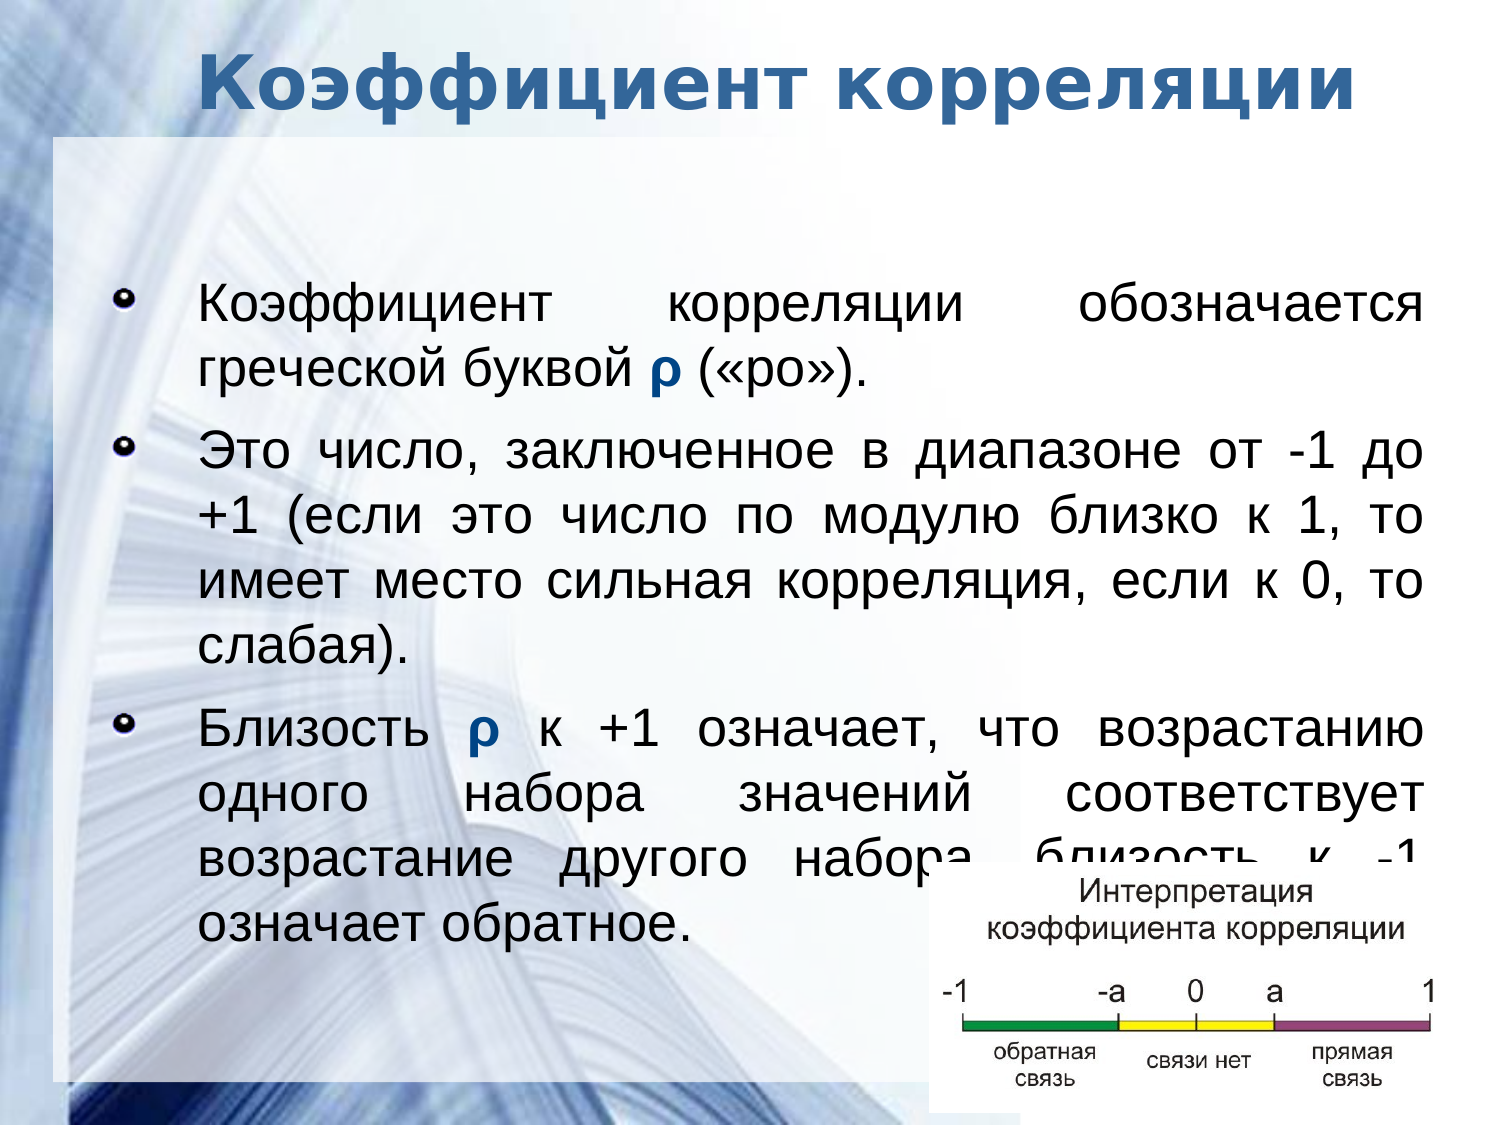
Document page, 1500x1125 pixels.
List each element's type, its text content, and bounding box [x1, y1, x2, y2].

text_box Коэффициент корреляции [180, 26, 1374, 132]
picture [0, 0, 1500, 1125]
text_box Коэффициент корреляции обозначается греческой буквой ρ («ро»). Это число, заключенное в диапазоне от -1 до +1 (если это число по модулю близко к 1, то имеет место сильная корреляция, если к 0, то слабая). Близость ρ к +1 означает, что возрастанию одного набора значений соответствует возрастание другого набора, близость к -1 означает обратное. [94, 259, 1441, 1017]
